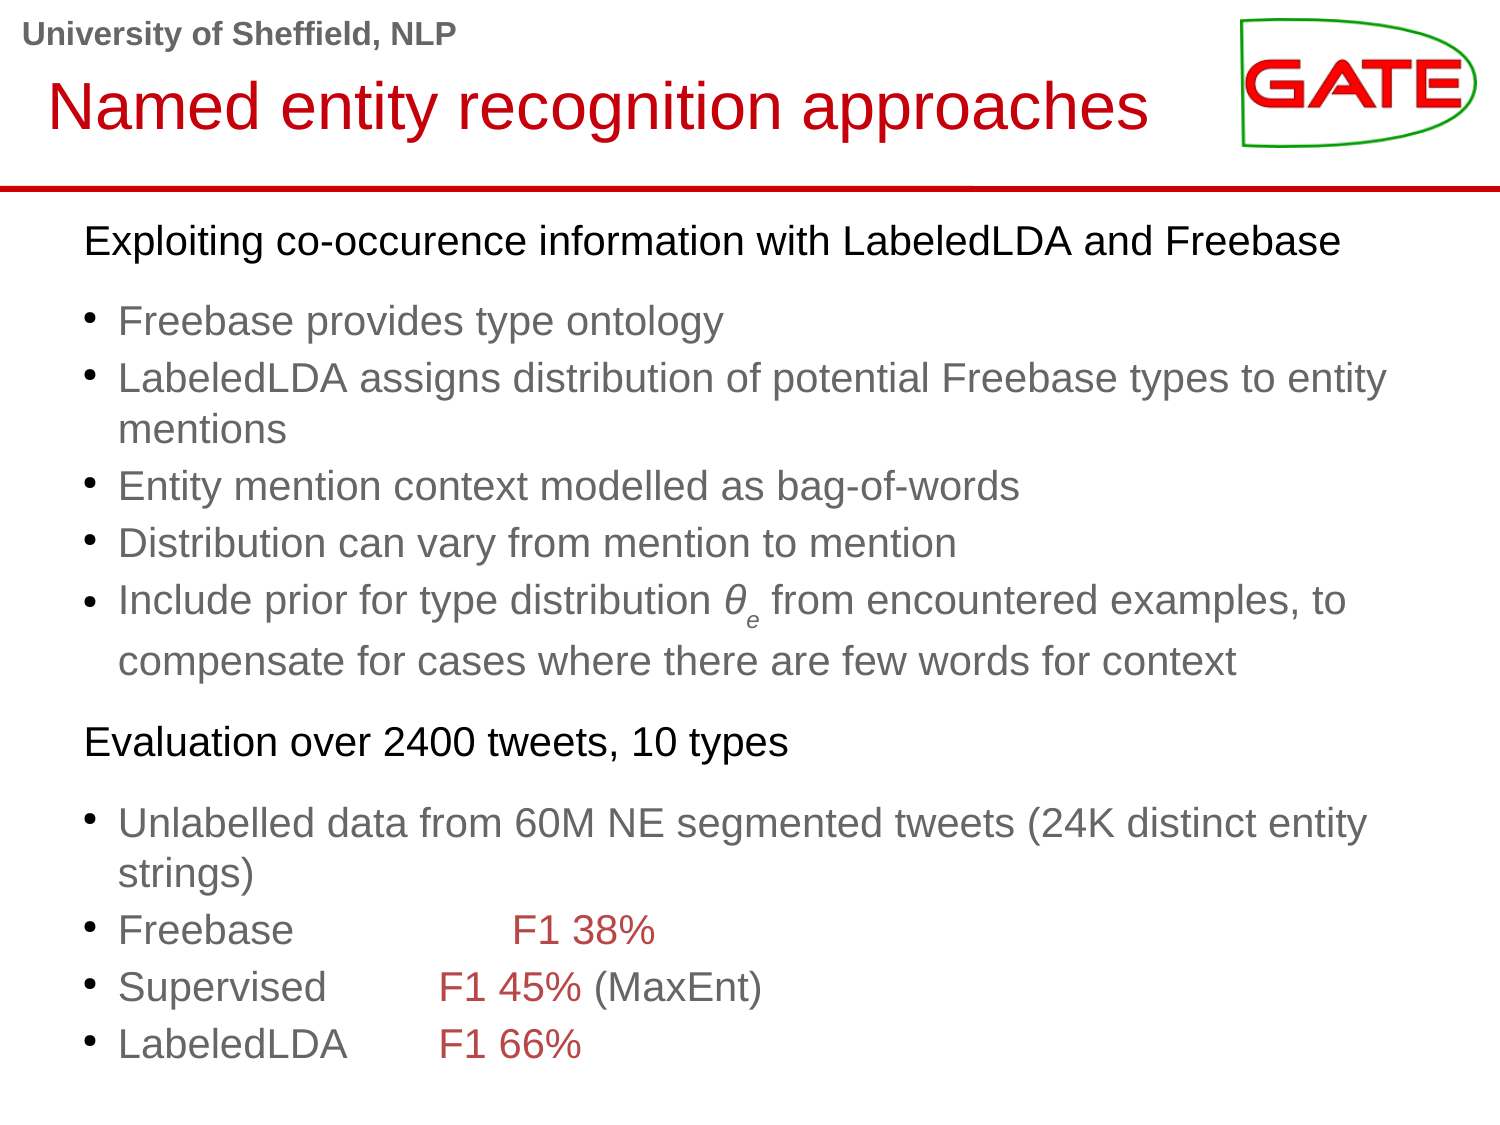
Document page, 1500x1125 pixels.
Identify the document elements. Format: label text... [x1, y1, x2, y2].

text_box Named entity recognition approaches [47, 47, 1267, 168]
picture [1240, 18, 1477, 148]
text_box Exploiting co-occurence information with LabeledLDA and Freebase Freebase provides type ontology LabeledLDA assigns distribution of potential Freebase types to entity mentions Entity mention context modelled as bag-of-words Distribution can vary from mention to mention Include prior for type distribution θe from encountered examples, to compensate for cases where there are few words for context Evaluation over 2400 tweets, 10 types Unlabelled data from 60M NE segmented tweets (24K distinct entity strings) Freebase F1 38% Supervised F1 45% (MaxEnt) LabeledLDA F1 66% [47, 212, 1500, 1064]
